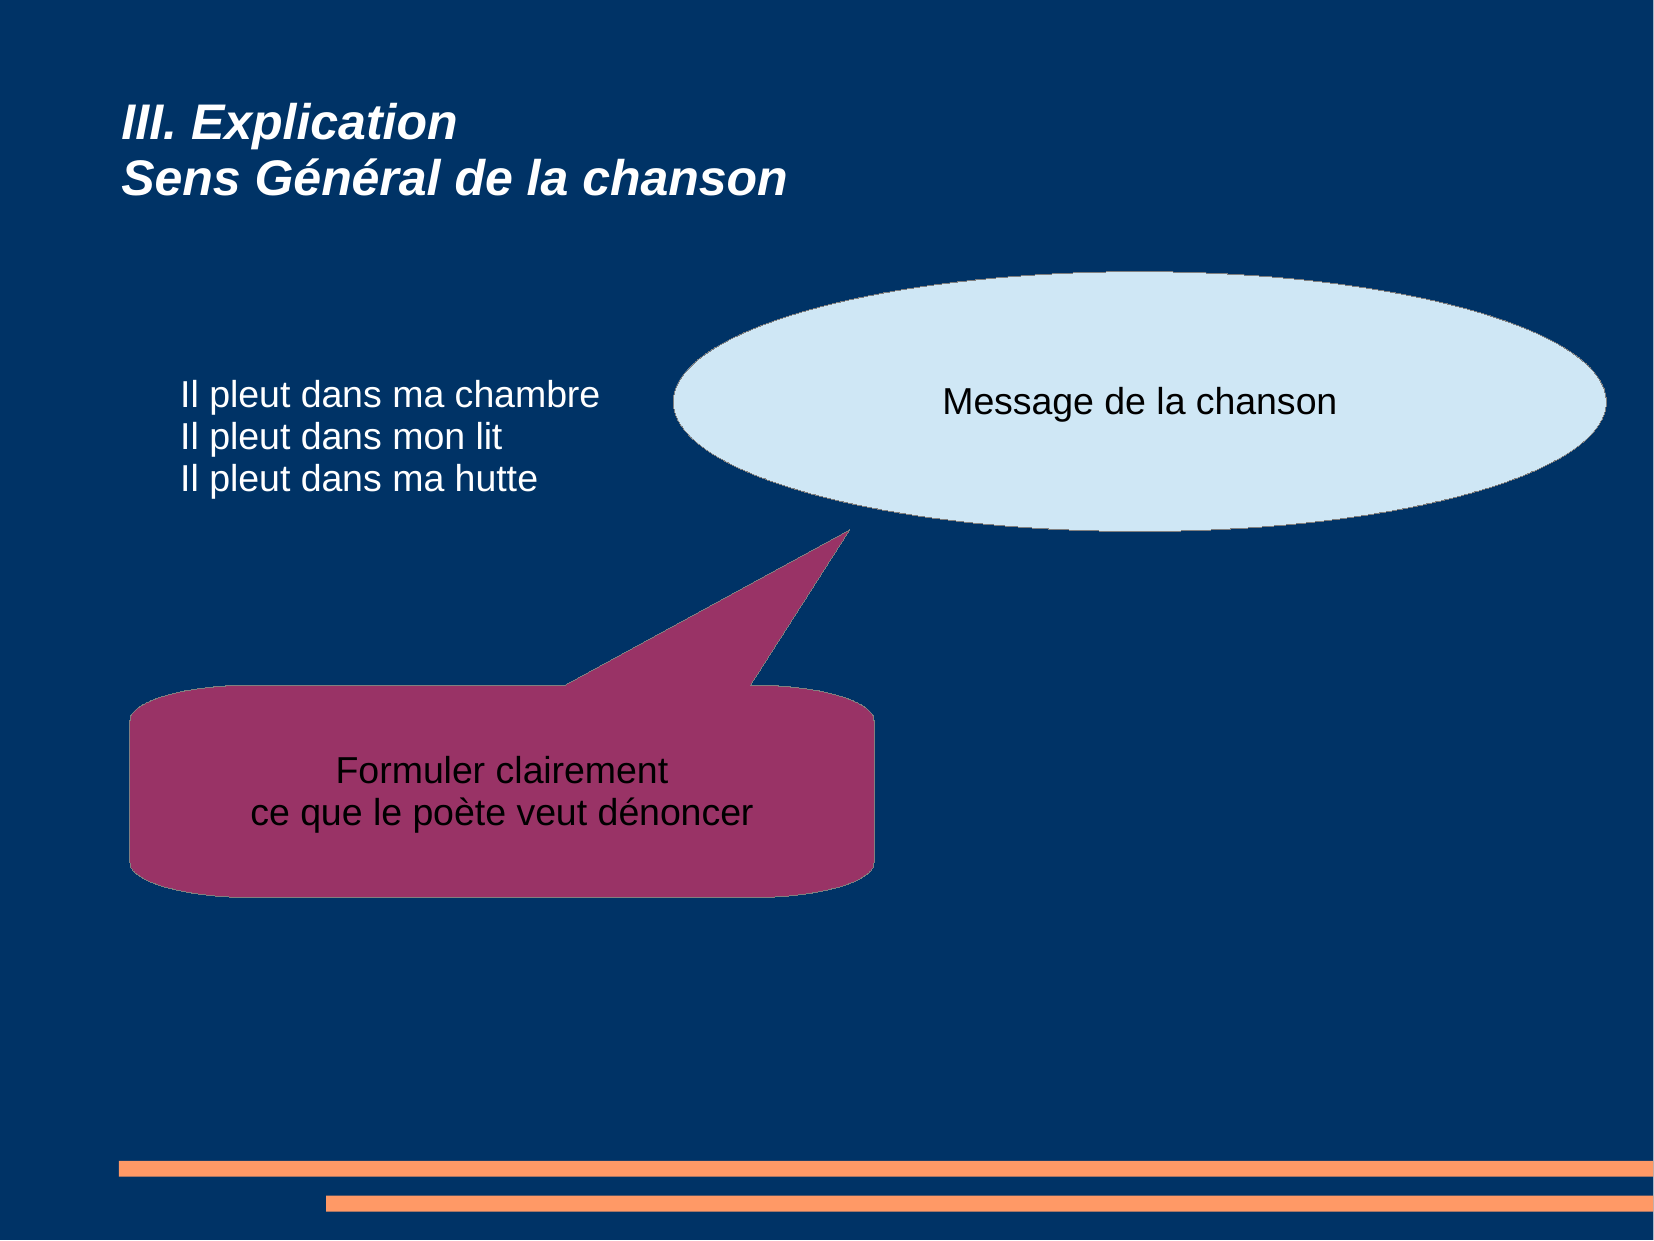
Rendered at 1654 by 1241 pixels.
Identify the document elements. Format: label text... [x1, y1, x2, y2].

text_box Message de la chanson [673, 271, 1607, 532]
text_box Il pleut dans ma chambre Il pleut dans mon lit Il pleut dans ma hutte [165, 366, 1091, 684]
text_box Formuler clairement ce que le poète veut dénoncer [129, 529, 875, 898]
title III. Explication Sens Général de la chanson [121, 46, 1534, 254]
